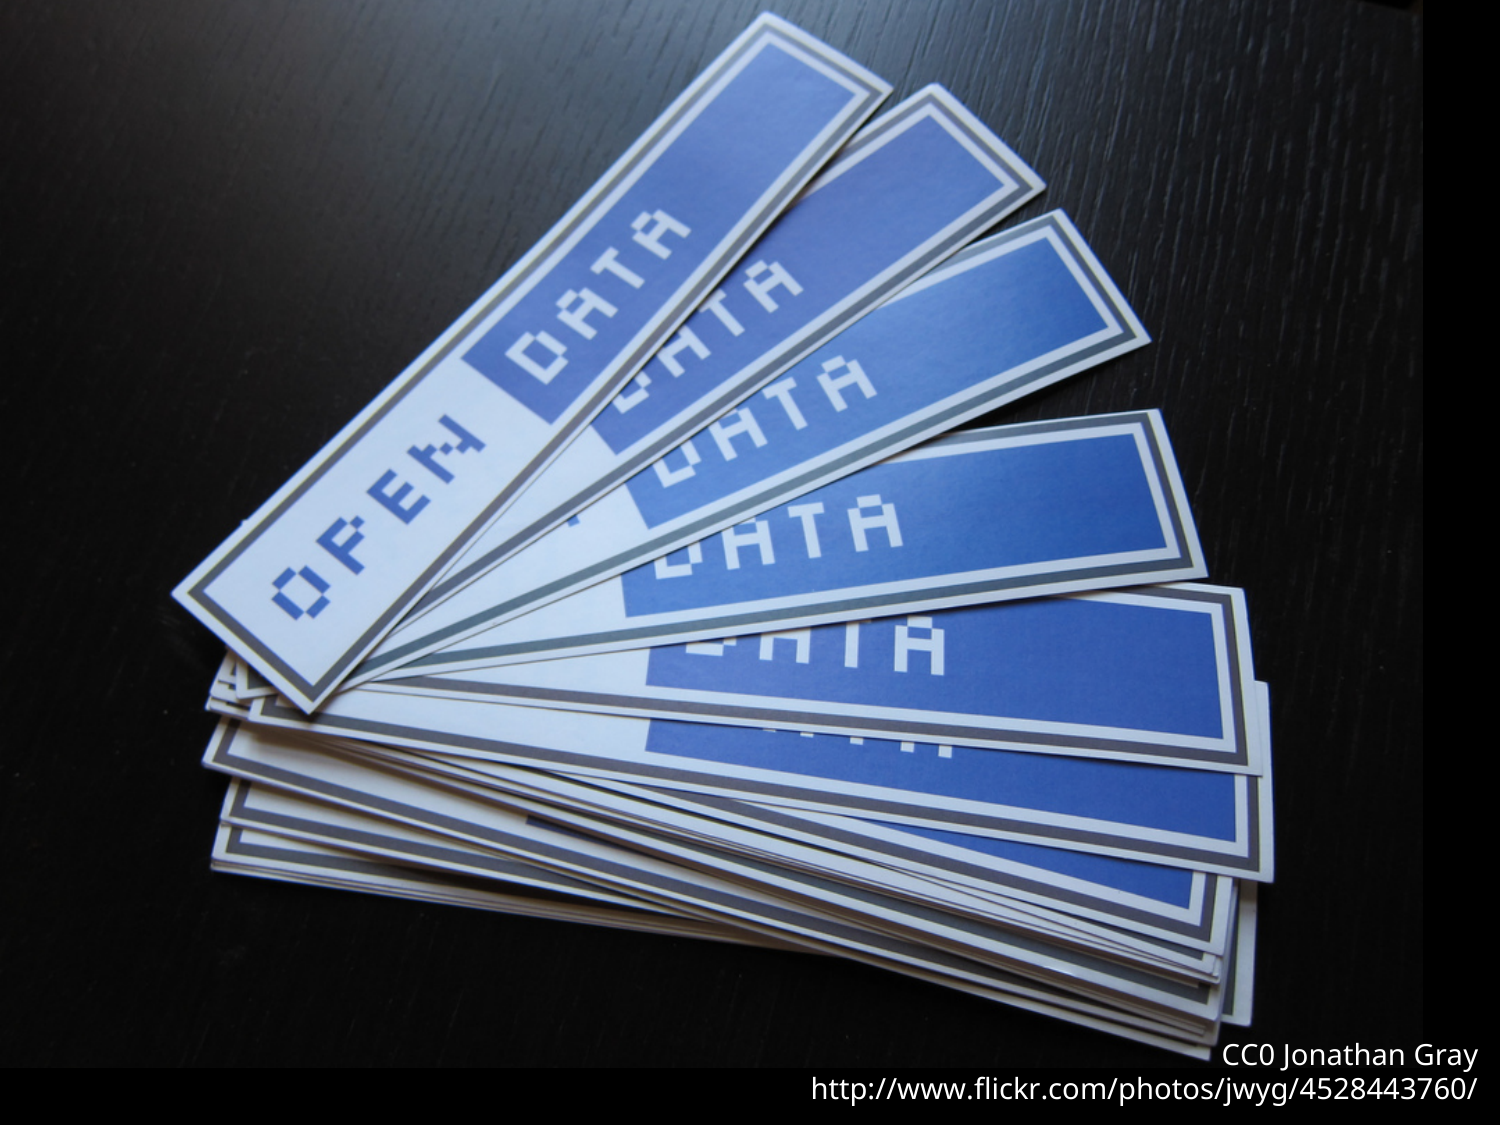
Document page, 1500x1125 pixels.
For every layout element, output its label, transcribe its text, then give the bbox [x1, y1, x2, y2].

text_box CC0 Jonathan Gray http://www.flickr.com/photos/jwyg/4528443760/ [438, 1030, 1494, 1122]
picture [0, 0, 1423, 1068]
